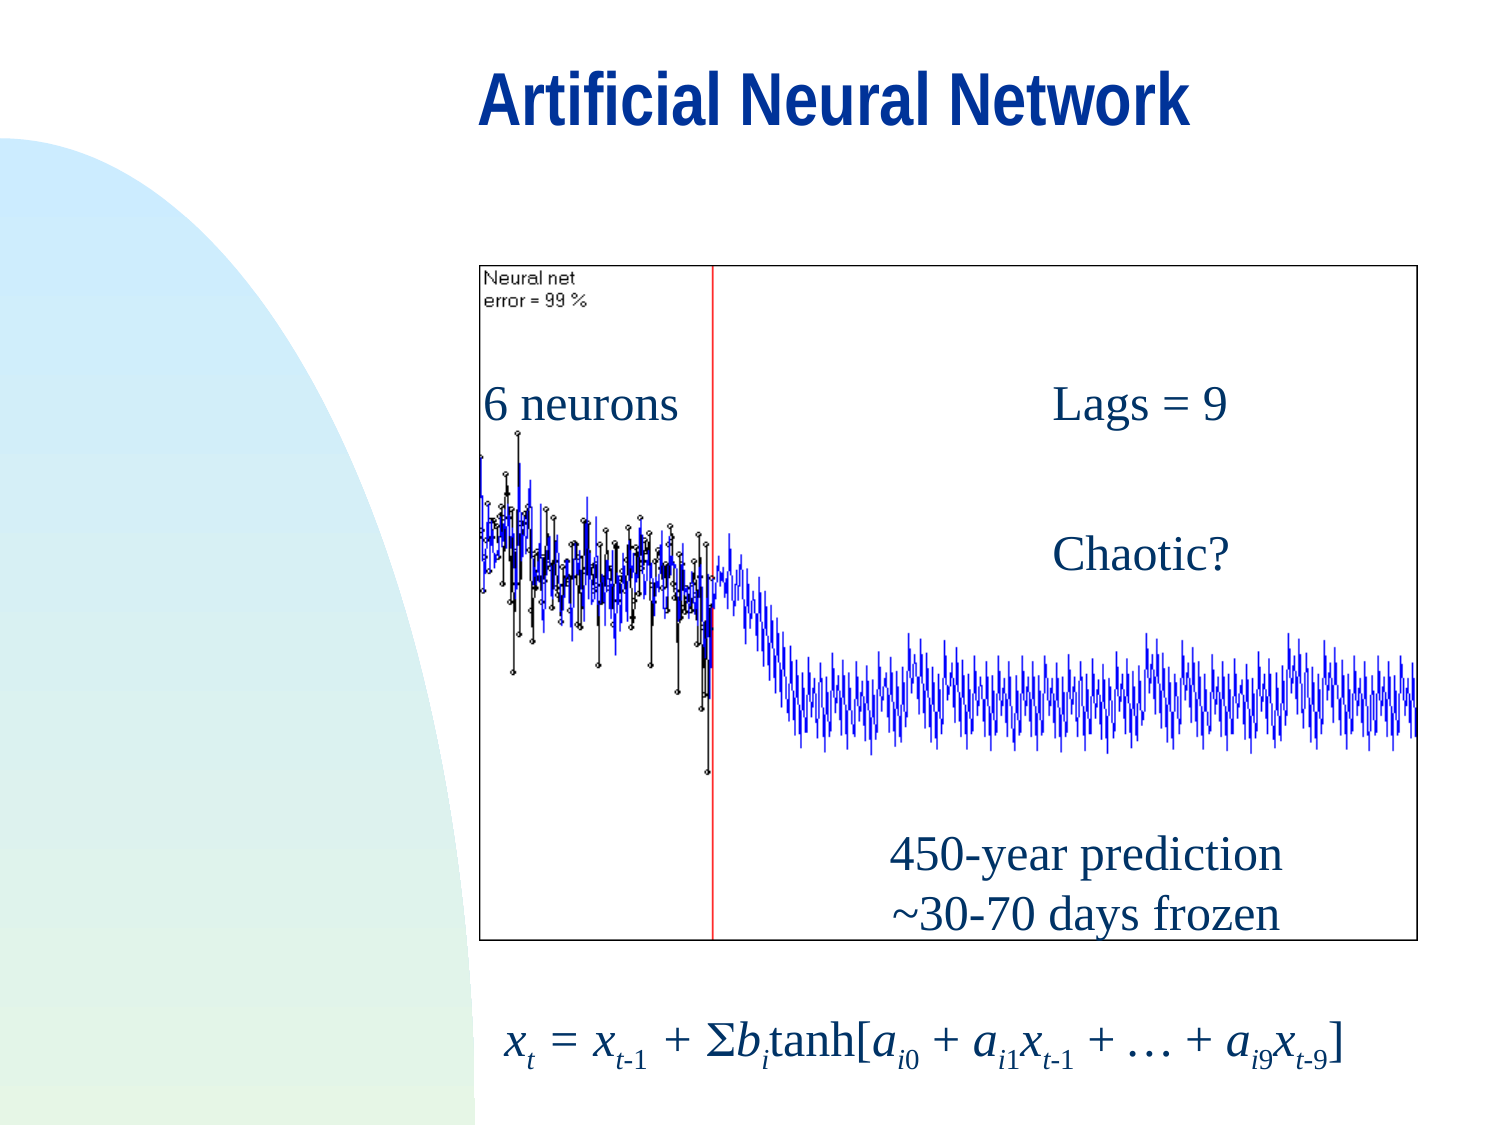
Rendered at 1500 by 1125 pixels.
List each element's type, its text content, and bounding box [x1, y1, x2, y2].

text_box 6 neurons [462, 362, 700, 438]
text_box 450-year prediction ~30-70 days frozen [874, 812, 1299, 948]
text_box Lags = 9 [1037, 362, 1243, 438]
title Artificial Neural Network [462, 12, 1463, 201]
text_box xt = xt-1 + bitanh[ai0 + ai1xt-1 + … + ai9xt-9] [489, 998, 1360, 1083]
picture [479, 265, 1418, 941]
text_box Chaotic? [1037, 512, 1246, 588]
